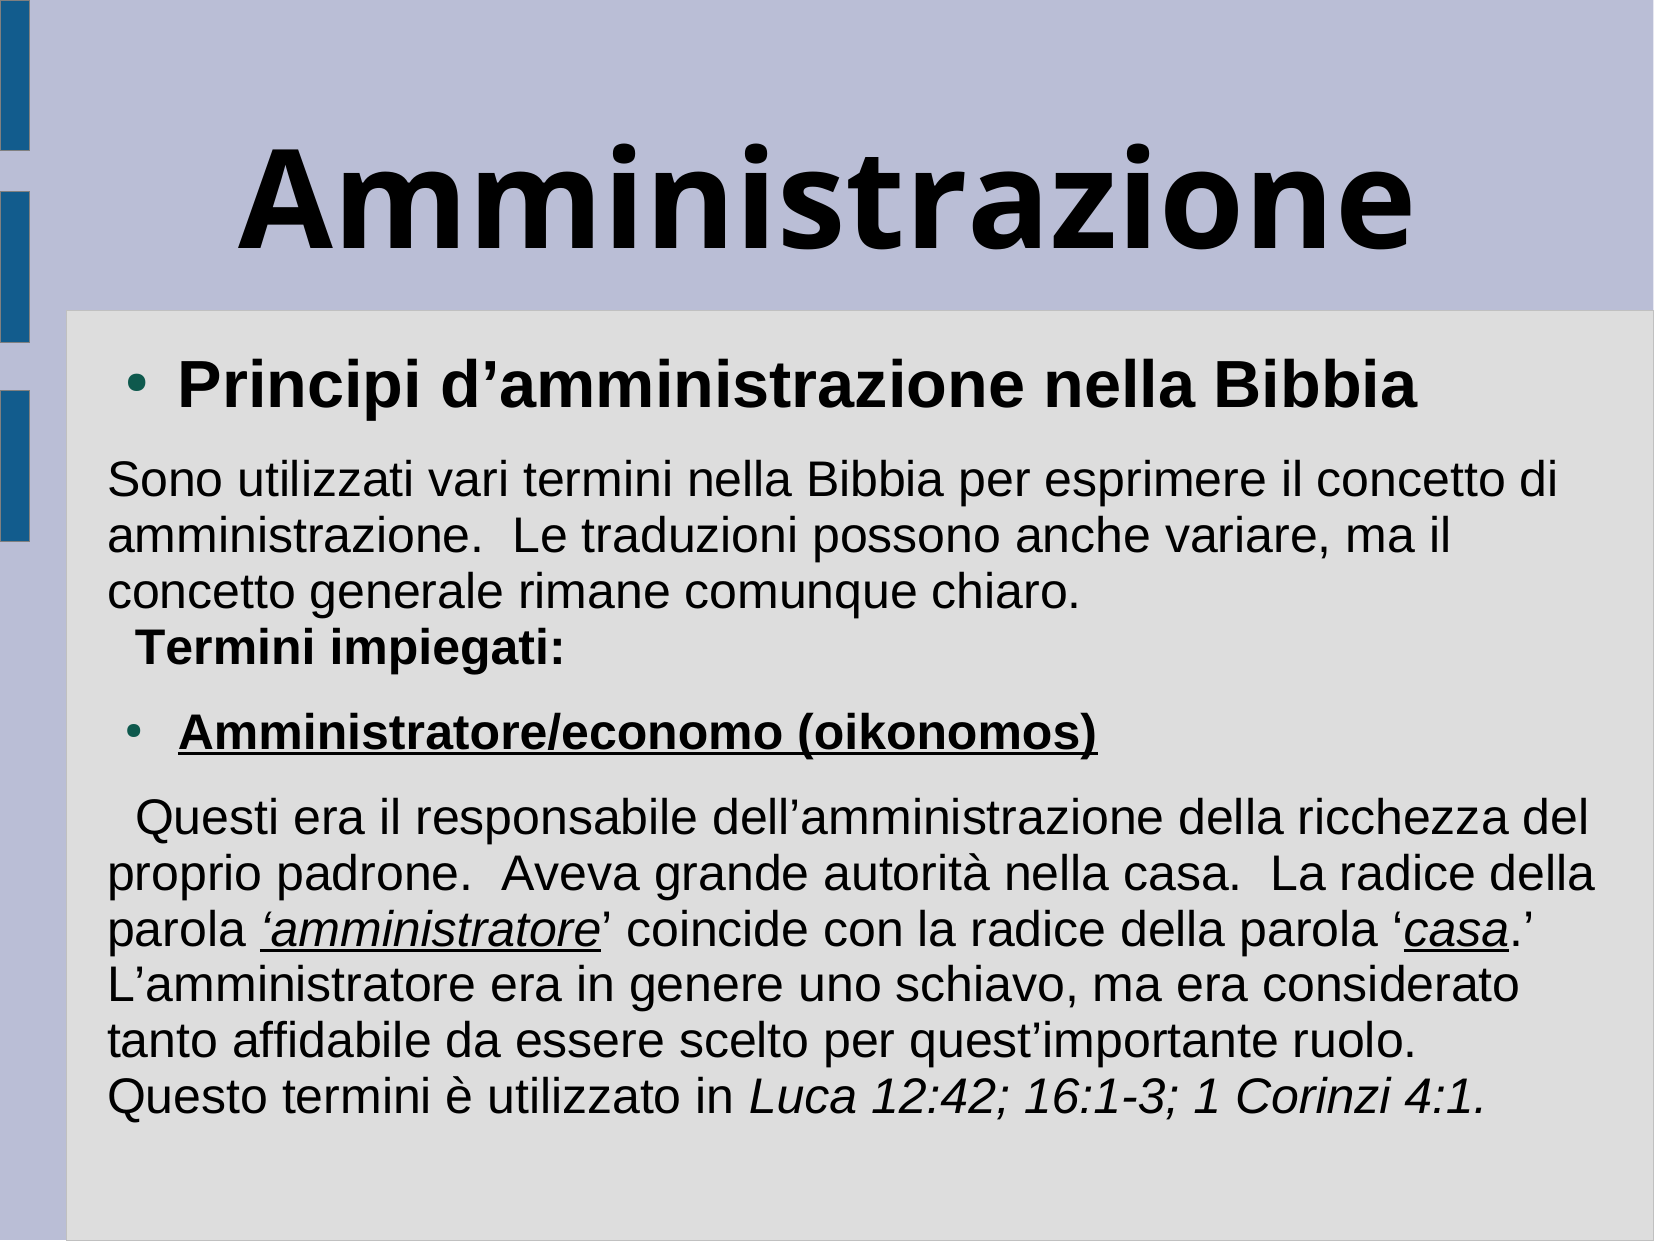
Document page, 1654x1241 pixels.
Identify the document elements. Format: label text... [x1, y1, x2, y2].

title Amministrazione [121, 83, 1534, 306]
list Principi d’amministrazione nella Bibbia Sono utilizzati vari termini nella Bibbia per esprimere il concetto di amministrazione. Le traduzioni possono anche variare, ma il concetto generale rimane comunque chiaro. Termini impiegati: Amministratore/economo (oikonomos) Questi era il responsabile dell’amministrazione della ricchezza del proprio padrone. Aveva grande autorità nella casa. La radice della parola ‘amministratore’ coincide con la radice della parola ‘casa.’ L’amministratore era in genere uno schiavo, ma era considerato tanto affidabile da essere scelto per quest’importante ruolo. Questo termini è utilizzato in Luca 12:42; 16:1-3; 1 Corinzi 4:1. [107, 347, 1608, 1241]
